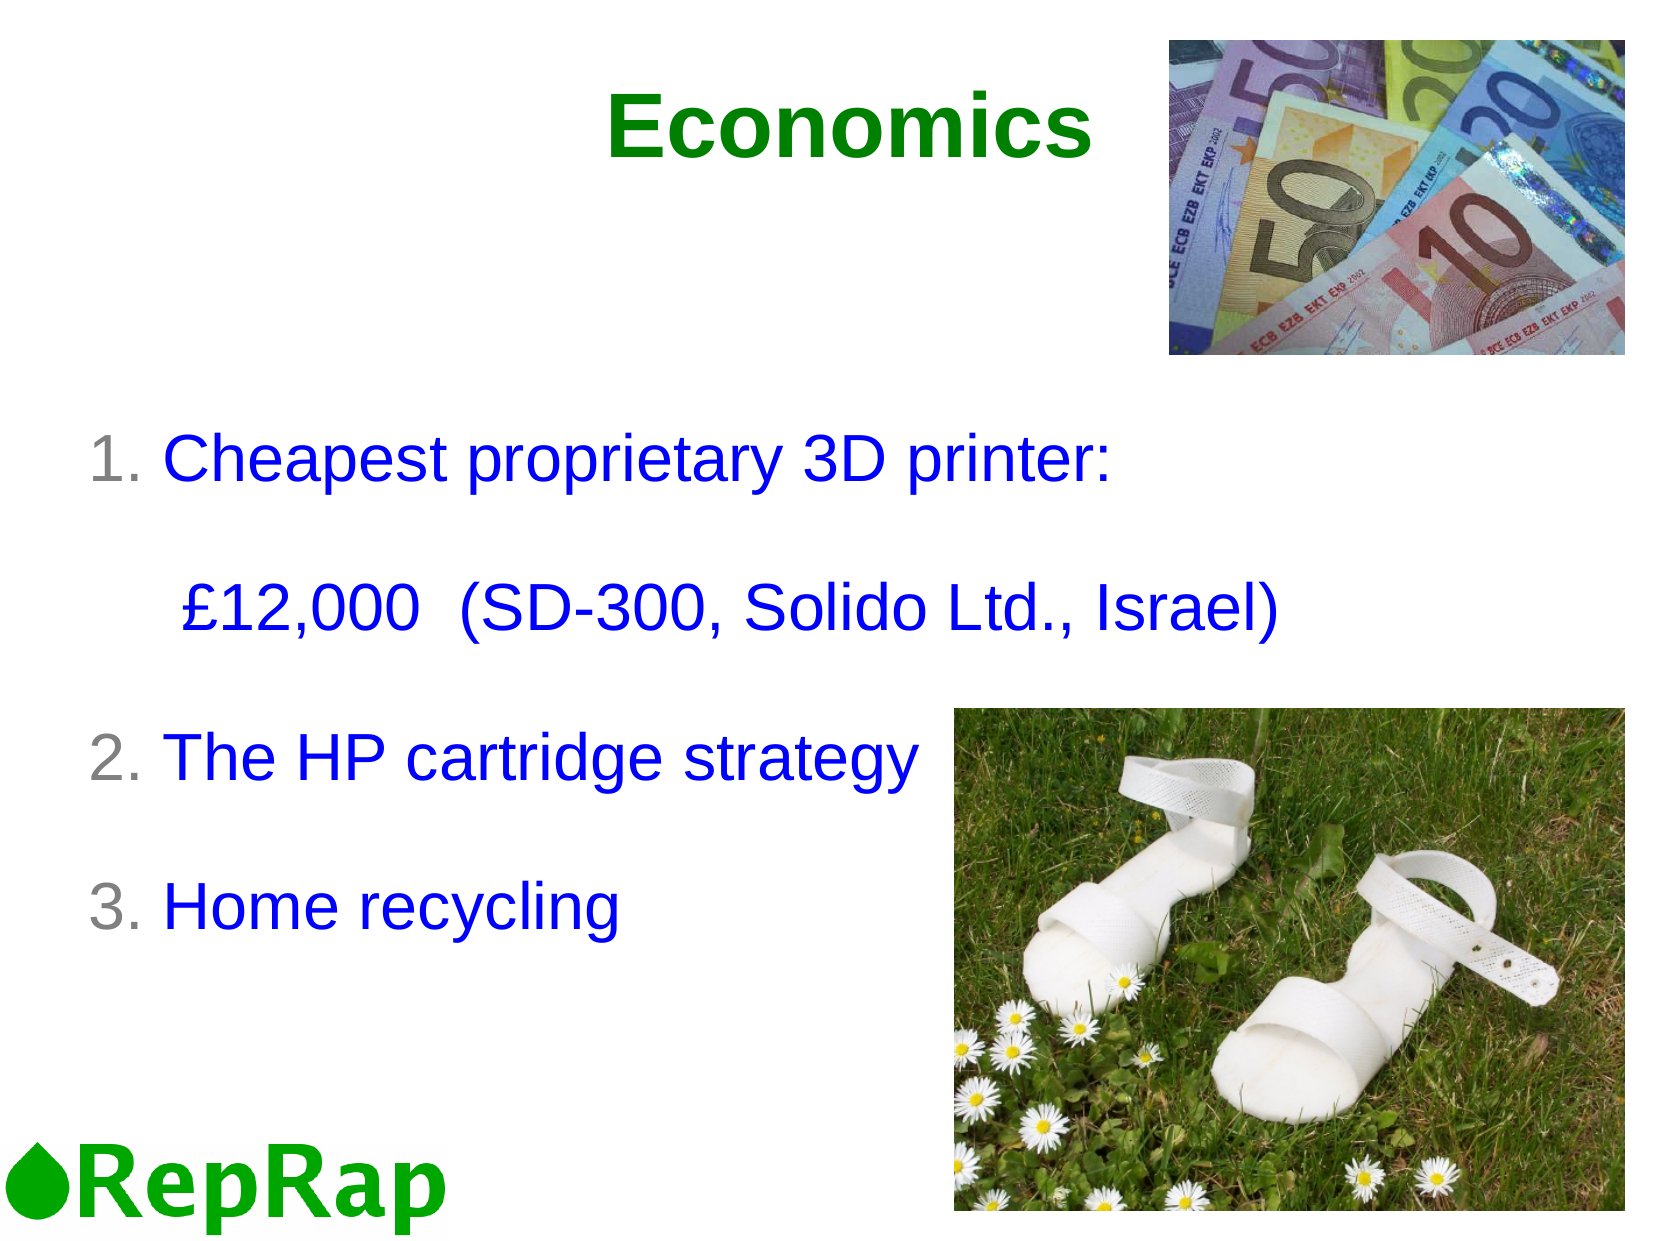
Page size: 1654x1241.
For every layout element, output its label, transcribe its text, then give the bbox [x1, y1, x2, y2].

picture [0, 1138, 451, 1241]
text_box Cheapest proprietary 3D printer: £12,000 (SD-300, Solido Ltd., Israel) The HP cartridge strategy Home recycling [88, 354, 1565, 936]
picture [1169, 40, 1625, 355]
title Economics [106, 59, 1169, 296]
picture [954, 708, 1625, 1211]
